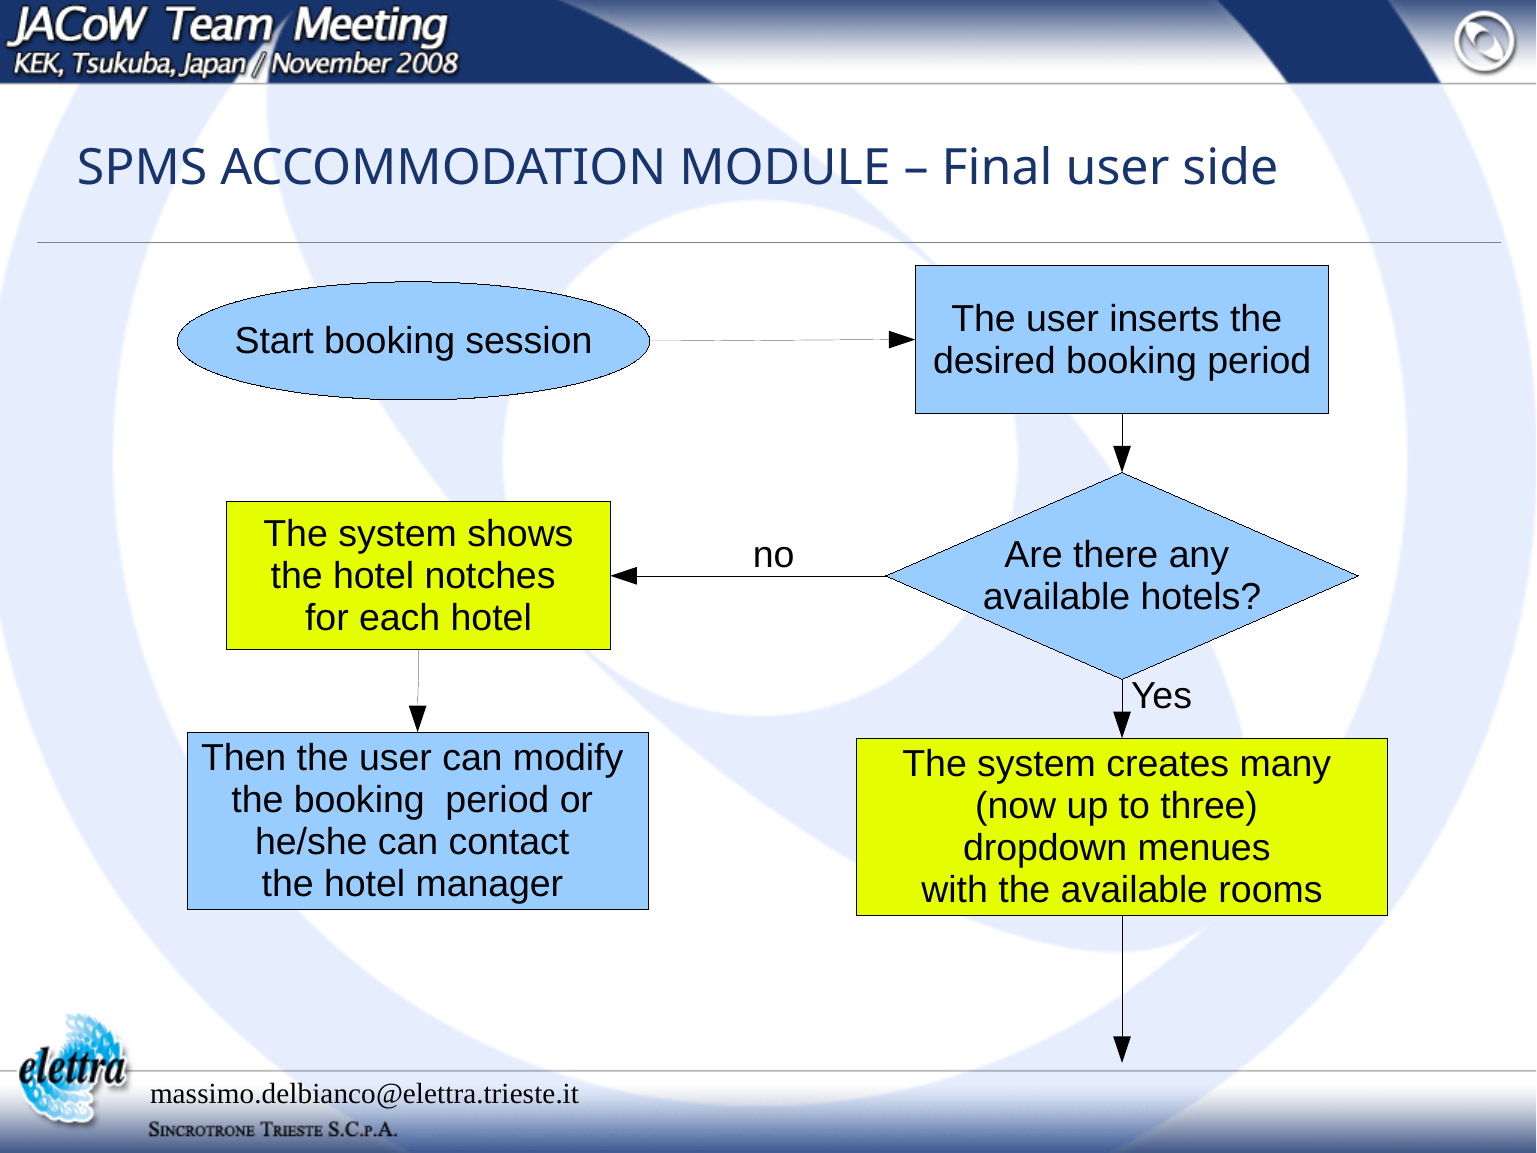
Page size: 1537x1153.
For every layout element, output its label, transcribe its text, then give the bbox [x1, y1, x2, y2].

text_box Start booking session [177, 281, 650, 400]
text_box Are there any available hotels? [885, 472, 1359, 677]
text_box Yes [1116, 667, 1211, 727]
text_box Then the user can modify the booking period or he/she can contact the hotel manager [187, 732, 649, 910]
text_box The user inserts the desired booking period [915, 265, 1329, 414]
text_box The system shows the hotel notches for each hotel [226, 501, 611, 650]
text_box The system creates many (now up to three) dropdown menues with the available rooms [856, 738, 1388, 916]
picture [0, 0, 1537, 1153]
text_box no [738, 525, 810, 585]
title SPMS ACCOMMODATION MODULE – Final user side [76, 109, 1460, 221]
